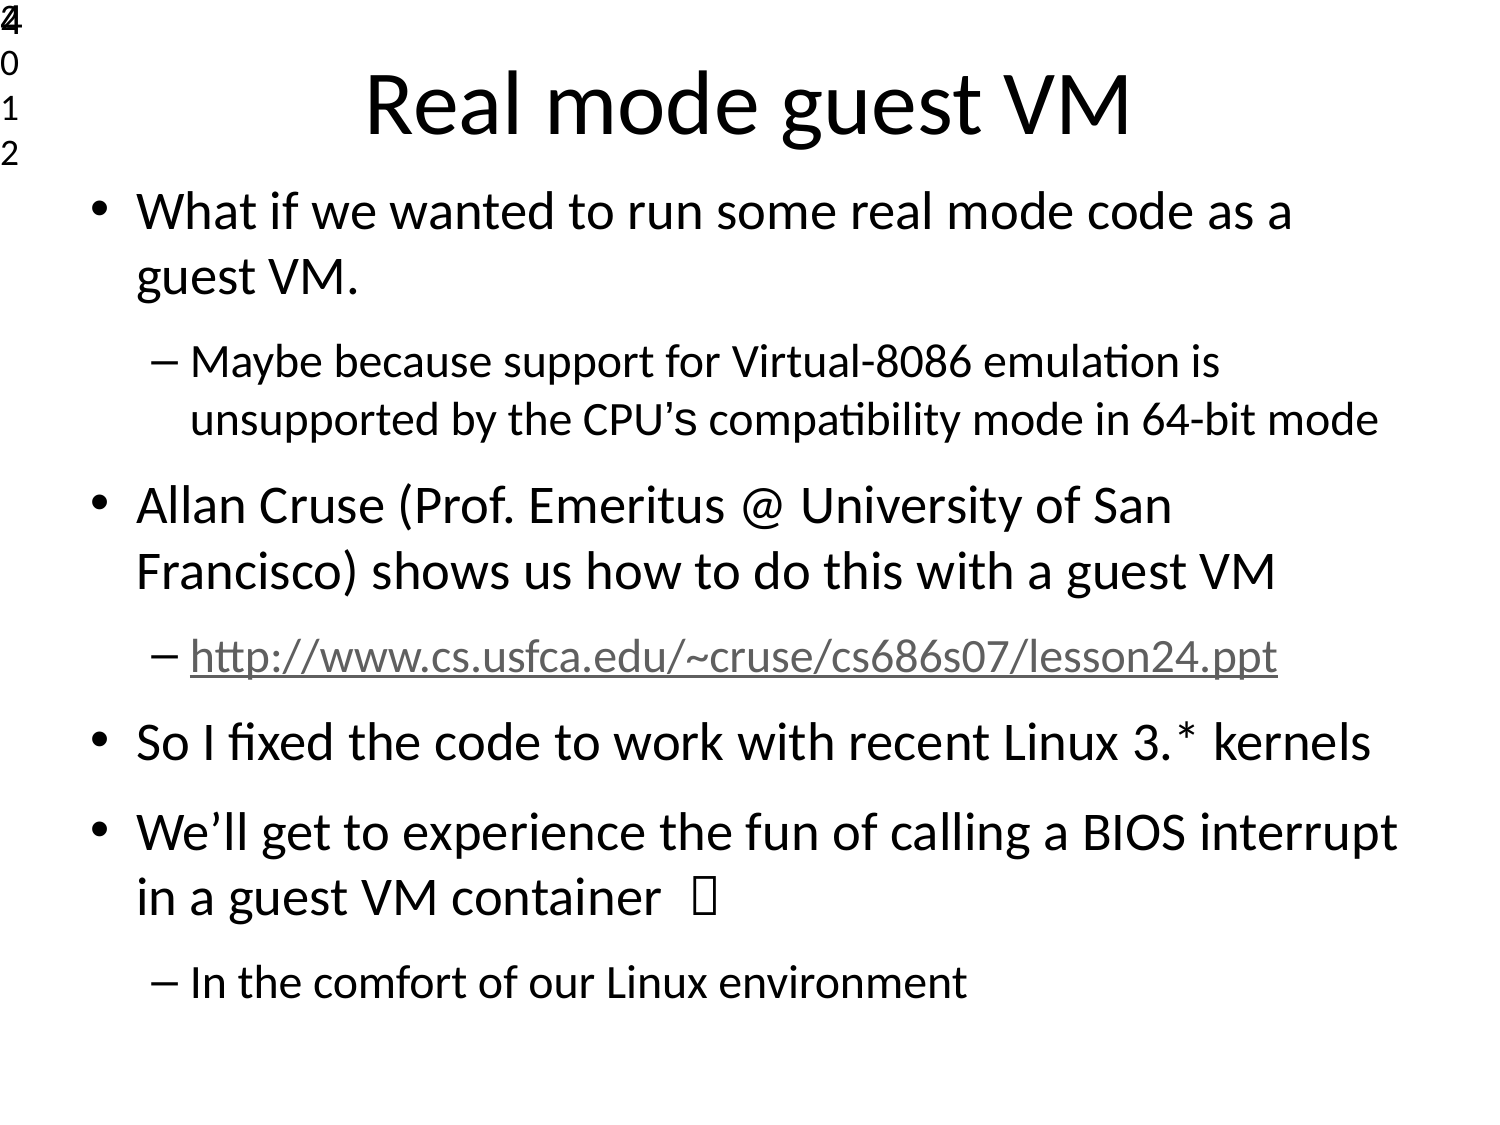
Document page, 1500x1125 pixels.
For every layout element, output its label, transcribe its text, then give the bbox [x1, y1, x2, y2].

title Real mode guest VM [75, 3, 1425, 167]
list What if we wanted to run some real mode code as a guest VM. Maybe because support for Virtual-8086 emulation is unsupported by the CPU’s compatibility mode in 64-bit mode Allan Cruse (Prof. Emeritus @ University of San Francisco) shows us how to do this with a guest VM http://www.cs.usfca.edu/~cruse/cs686s07/lesson24.ppt So I fixed the code to work with recent Linux 3.* kernels We’ll get to experience the fun of calling a BIOS interrupt in a guest VM container  In the comfort of our Linux environment [75, 167, 1425, 1067]
